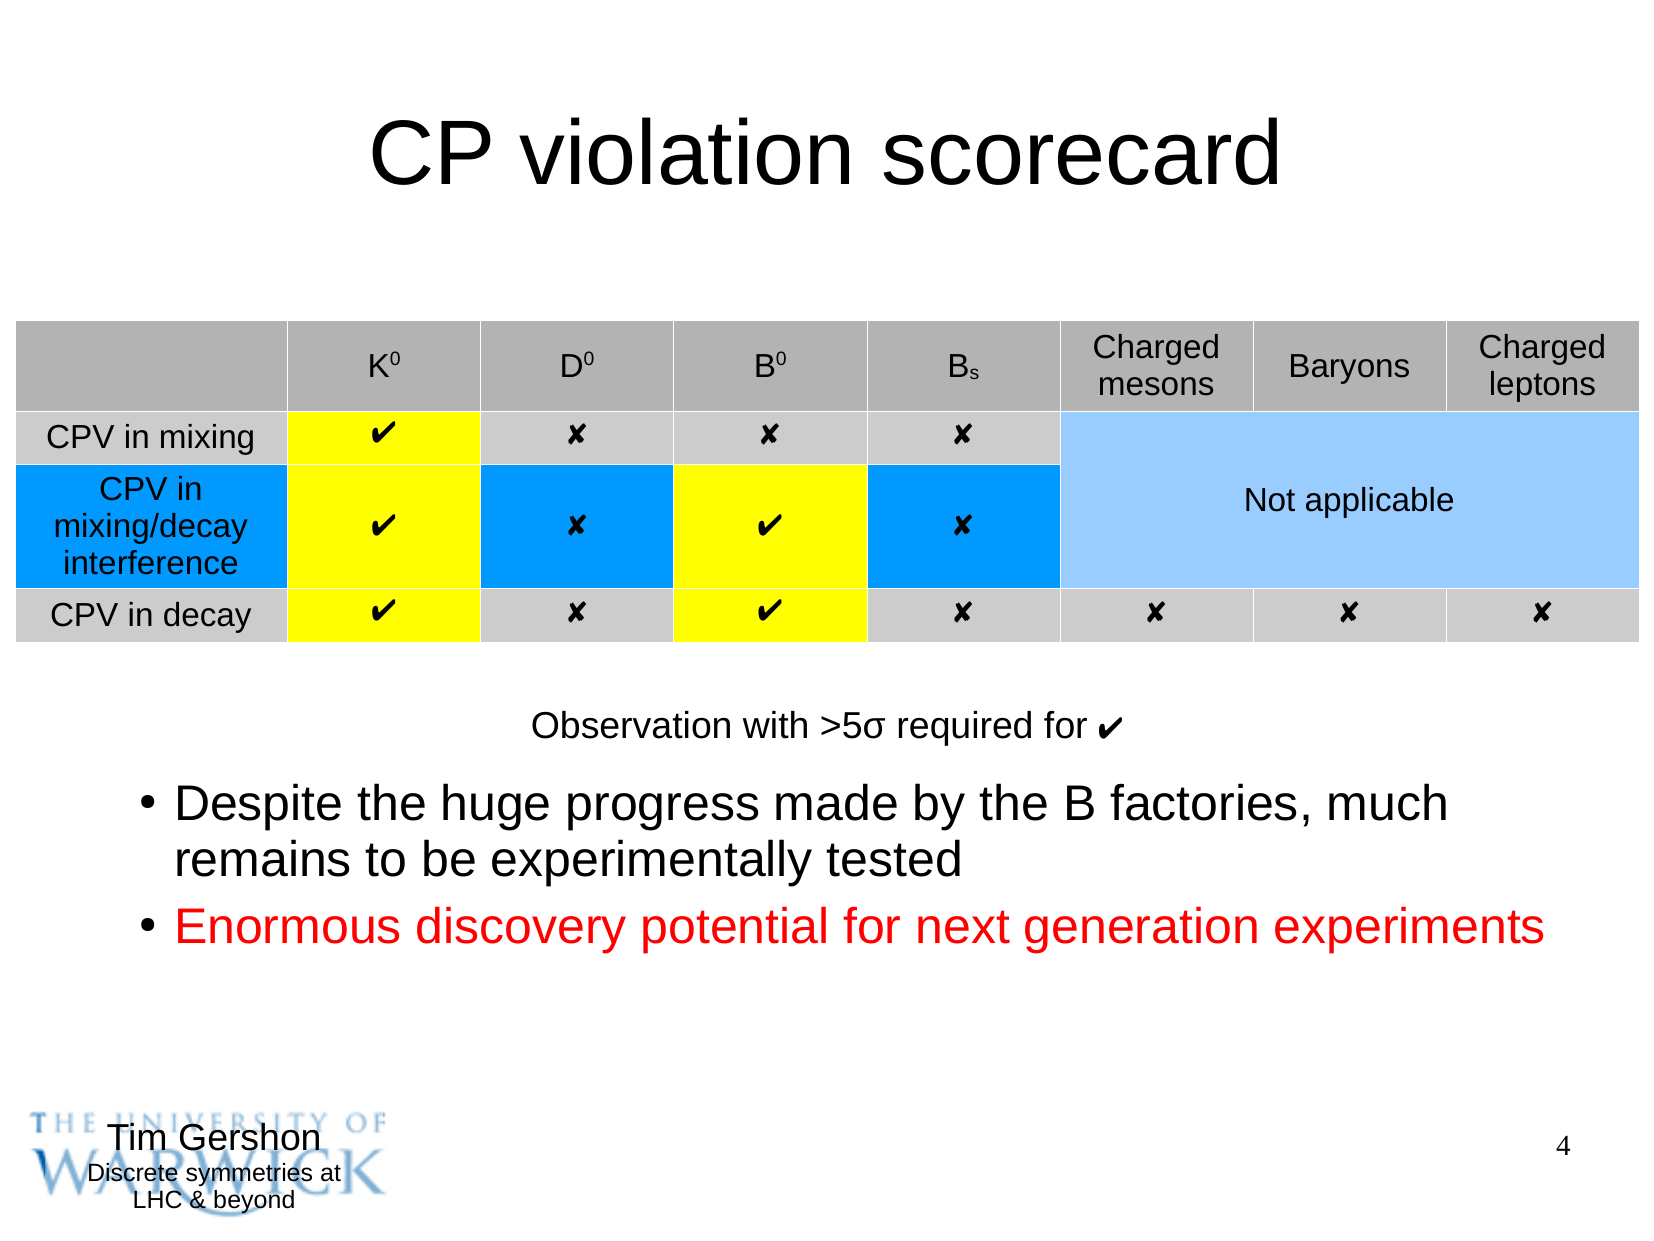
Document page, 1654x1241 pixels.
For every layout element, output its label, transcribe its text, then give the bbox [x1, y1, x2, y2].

table_header B0 [674, 321, 867, 411]
table_cell ✔ [674, 589, 867, 642]
table_header D0 [481, 321, 673, 411]
table_cell ✔ [288, 412, 480, 464]
table_header Charged leptons [1447, 321, 1639, 411]
table_cell ✔ [288, 465, 480, 588]
table_header Bs [868, 321, 1060, 411]
table_header [16, 321, 287, 411]
table_cell ✘ [481, 412, 673, 464]
table_cell ✘ [1061, 589, 1253, 642]
table_cell ✘ [674, 412, 867, 464]
text_box Despite the huge progress made by the B factories, much remains to be experimentally tested Enormous discovery potential for next generation experiments [88, 767, 1565, 962]
table_cell ✘ [868, 465, 1060, 588]
table_cell ✔ [288, 589, 480, 642]
table_cell CPV in mixing/decay interference [16, 465, 287, 588]
table_cell Not applicable [1061, 412, 1639, 588]
picture [19, 1106, 406, 1232]
table_cell CPV in decay [16, 589, 287, 642]
table_cell ✘ [481, 589, 673, 642]
table_cell ✘ [868, 589, 1060, 642]
text_box Tim Gershon Discrete symmetries at LHC & beyond [45, 1108, 383, 1222]
table_header K0 [288, 321, 480, 411]
title CP violation scorecard [82, 49, 1571, 257]
table_cell CPV in mixing [16, 412, 287, 464]
text_box Observation with >5σ required for ✔ [487, 696, 1167, 754]
table_cell ✘ [1447, 589, 1639, 642]
table_cell ✔ [674, 465, 867, 588]
table_header Baryons [1254, 321, 1446, 411]
table_cell ✘ [868, 412, 1060, 464]
table_cell ✘ [1254, 589, 1446, 642]
table_header Charged mesons [1061, 321, 1253, 411]
table_cell ✘ [481, 465, 673, 588]
